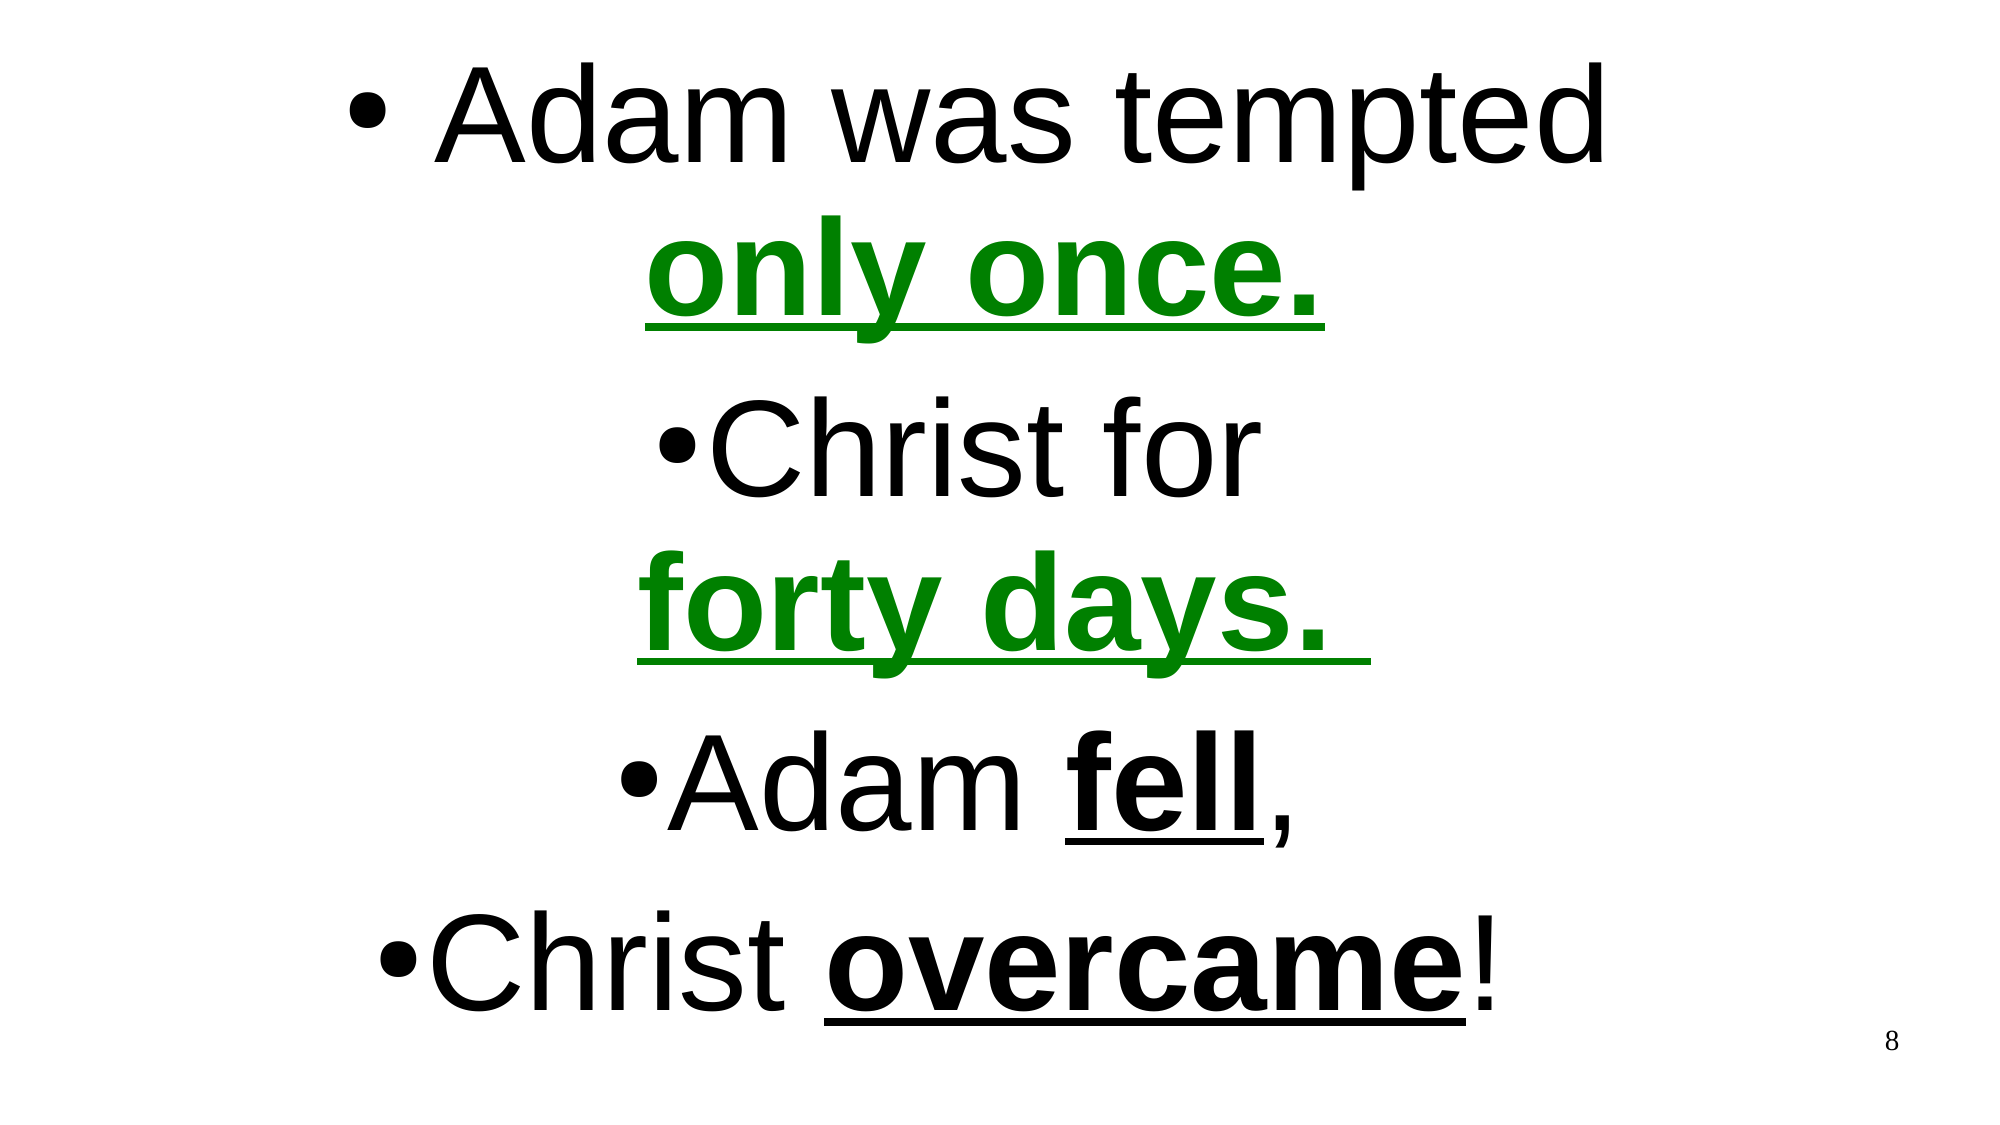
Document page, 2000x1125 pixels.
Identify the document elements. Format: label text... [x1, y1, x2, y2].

list Adam was tempted only once. Christ for forty days. Adam fell, Christ overcame! [37, 37, 1900, 1088]
